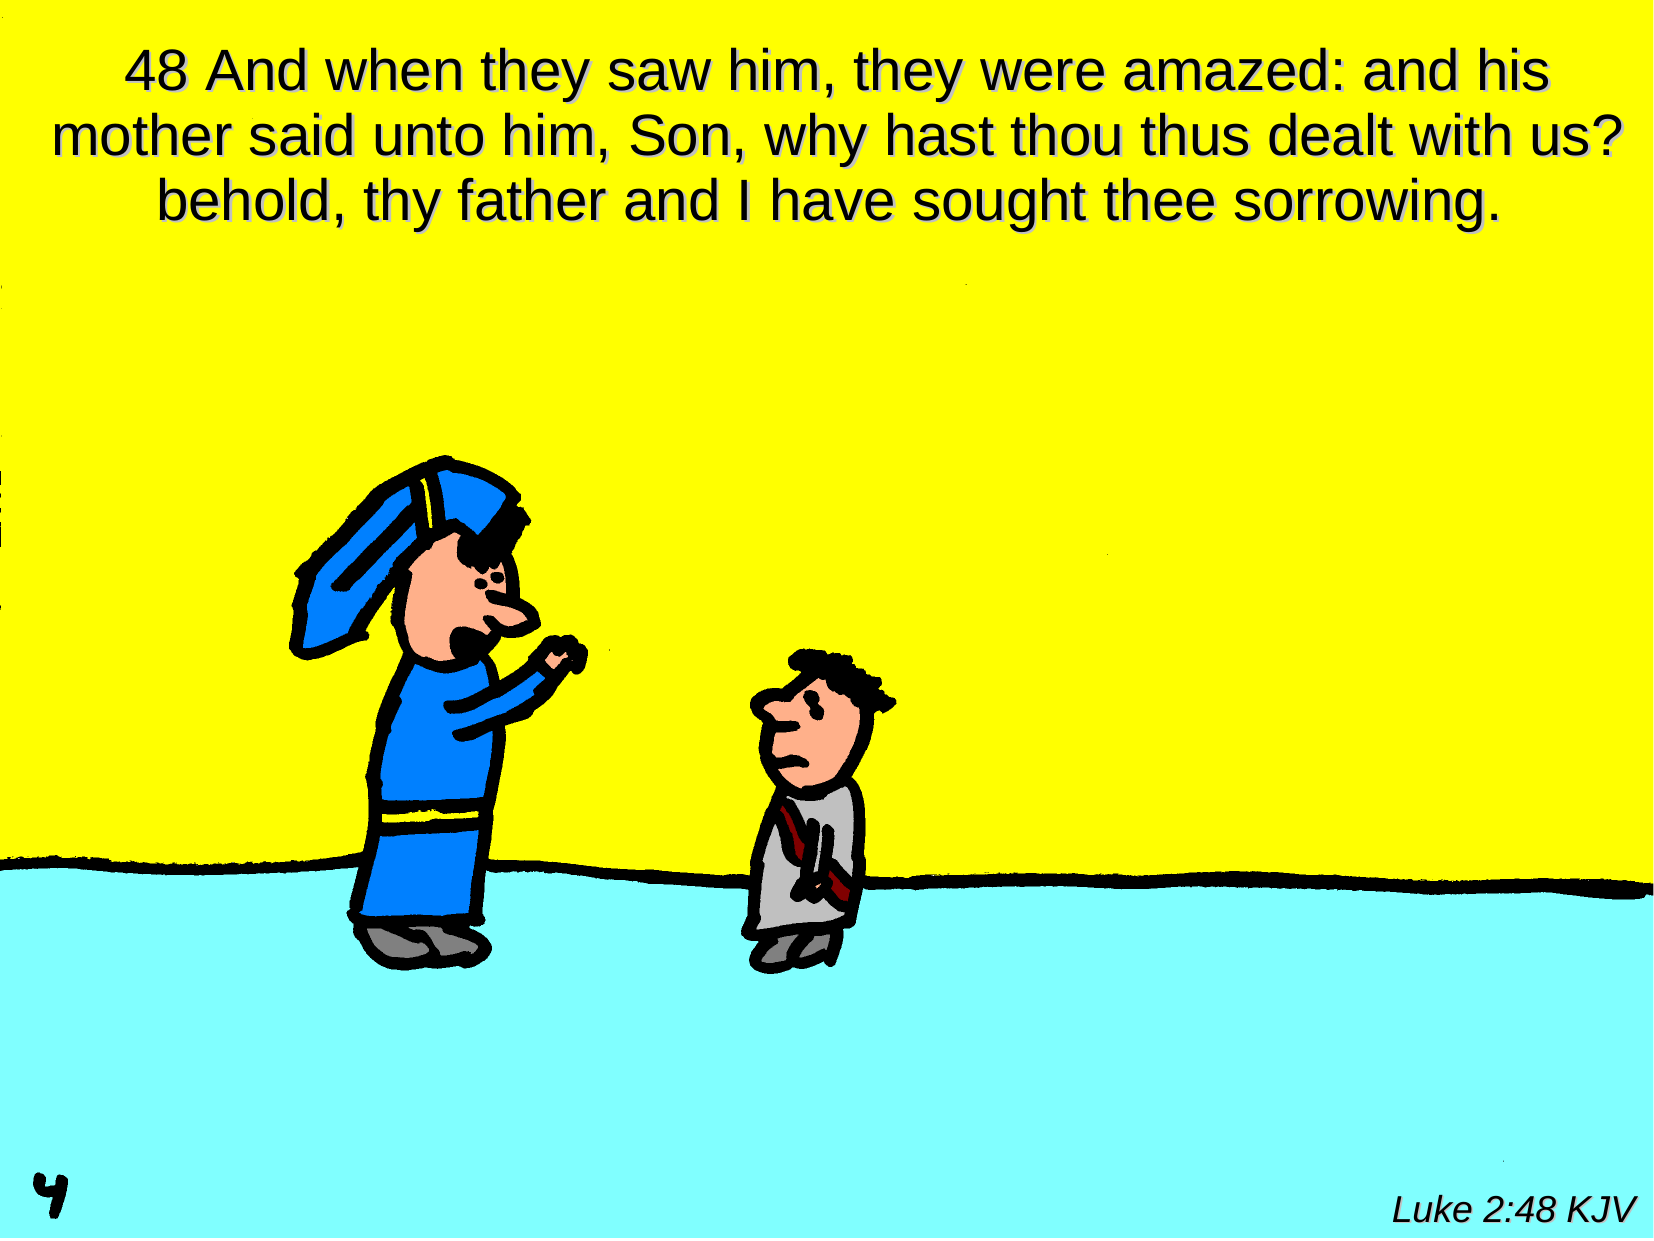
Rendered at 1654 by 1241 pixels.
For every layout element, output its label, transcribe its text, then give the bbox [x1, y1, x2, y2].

text_box 48 And when they saw him, they were amazed: and his mother said unto him, Son, why hast thou thus dealt with us? behold, thy father and I have sought thee sorrowing. [37, 37, 1640, 232]
picture [0, 0, 1654, 1238]
text_box Luke 2:48 KJV [1312, 1180, 1651, 1238]
